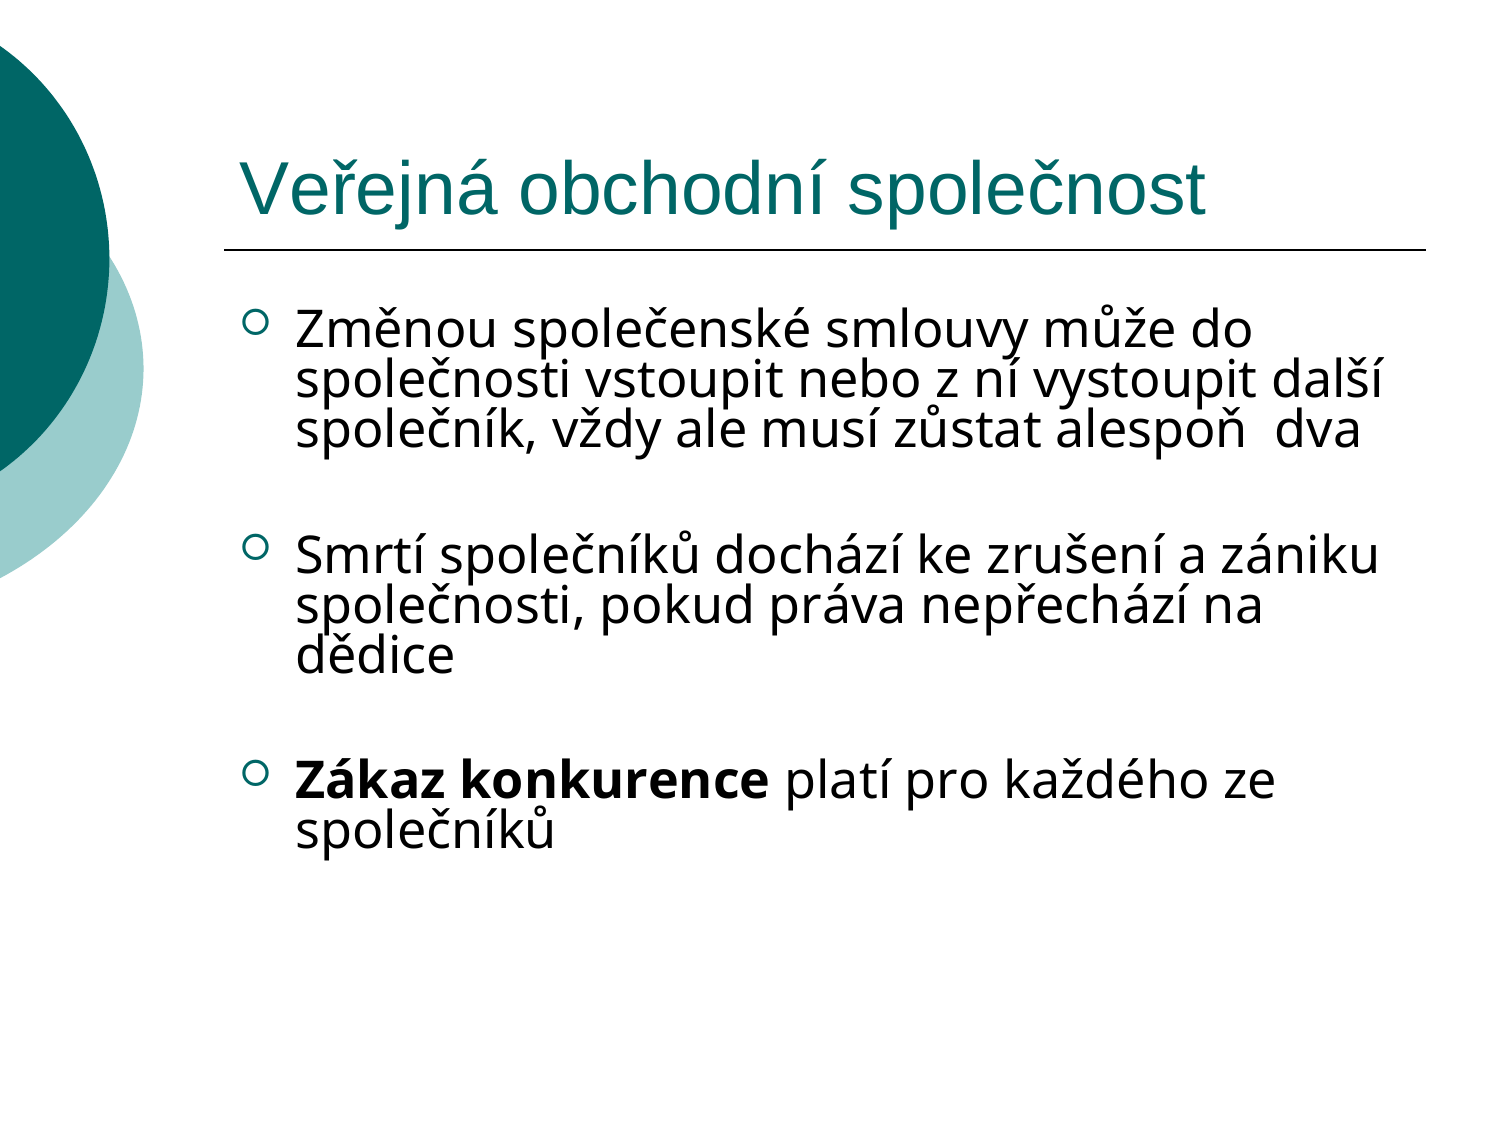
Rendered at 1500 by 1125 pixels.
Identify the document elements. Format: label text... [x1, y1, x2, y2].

title Veřejná obchodní společnost [224, 49, 1425, 237]
list Změnou společenské smlouvy může do společnosti vstoupit nebo z ní vystoupit další společník, vždy ale musí zůstat alespoň dva Smrtí společníků dochází ke zrušení a zániku společnosti, pokud práva nepřechází na dědice Zákaz konkurence platí pro každého ze společníků [224, 299, 1425, 975]
